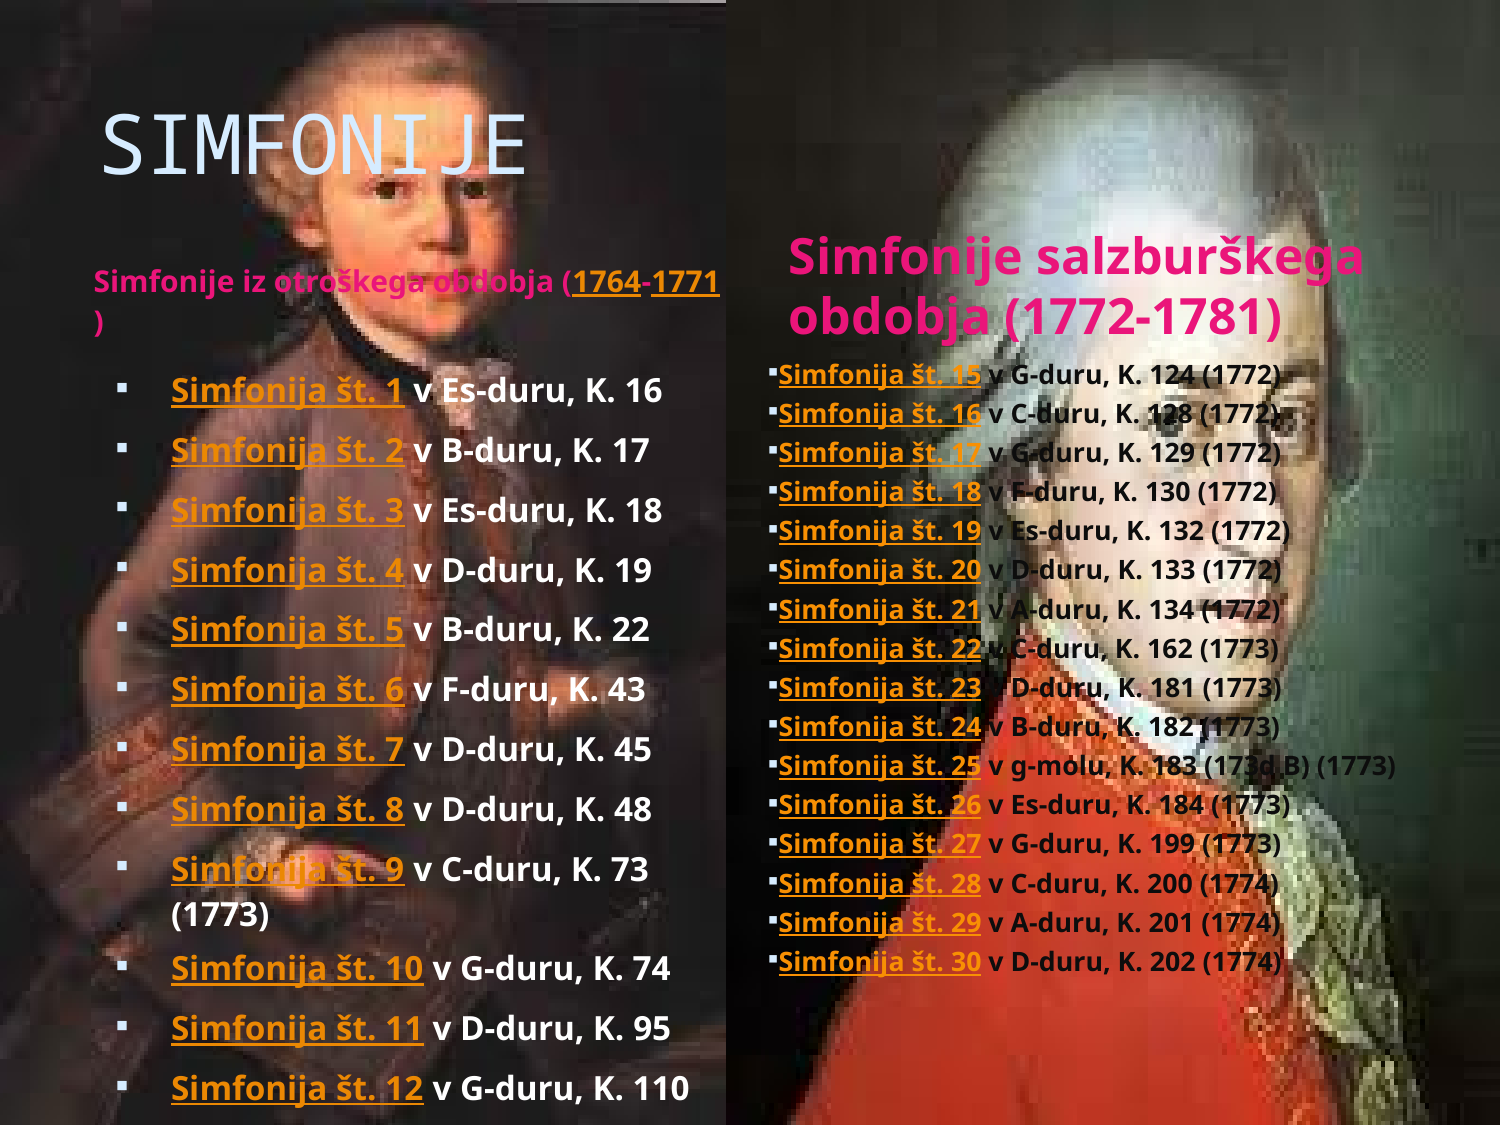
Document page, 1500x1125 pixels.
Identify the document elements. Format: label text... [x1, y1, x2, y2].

list Simfonije iz otroškega obdobja (1764-1771) [76, 243, 726, 349]
list Simfonija št. 1 v Es-duru, K. 16 Simfonija št. 2 v B-duru, K. 17 Simfonija št. 3 v Es-duru, K. 18 Simfonija št. 4 v D-duru, K. 19 Simfonija št. 5 v B-duru, K. 22 Simfonija št. 6 v F-duru, K. 43 Simfonija št. 7 v D-duru, K. 45 Simfonija št. 8 v D-duru, K. 48 Simfonija št. 9 v C-duru, K. 73 (1773) Simfonija št. 10 v G-duru, K. 74 Simfonija št. 11 v D-duru, K. 95 Simfonija št. 12 v G-duru, K. 110 Simfonija št. 13 v F-duru, K. 112 Simfonija št. 14 v A-duru, K. 114 [88, 361, 726, 1012]
title SIMFONIJE [82, 84, 726, 235]
list Simfonije salzburškega obdobja (1772-1781) [761, 231, 1425, 337]
picture [0, 0, 1500, 1125]
list Simfonija št. 15 v G-duru, K. 124 (1772) Simfonija št. 16 v C-duru, K. 128 (1772) Simfonija št. 17 v G-duru, K. 129 (1772) Simfonija št. 18 v F-duru, K. 130 (1772) Simfonija št. 19 v Es-duru, K. 132 (1772) Simfonija št. 20 v D-duru, K. 133 (1772) Simfonija št. 21 v A-duru, K. 134 (1772) Simfonija št. 22 v C-duru, K. 162 (1773) Simfonija št. 23 v D-duru, K. 181 (1773) Simfonija št. 24 v B-duru, K. 182 (1773) Simfonija št. 25 v g-molu, K. 183 (173d B) (1773) Simfonija št. 26 v Es-duru, K. 184 (1773) Simfonija št. 27 v G-duru, K. 199 (1773) Simfonija št. 28 v C-duru, K. 200 (1774) Simfonija št. 29 v A-duru, K. 201 (1774) Simfonija št. 30 v D-duru, K. 202 (1774) [750, 350, 1413, 1000]
